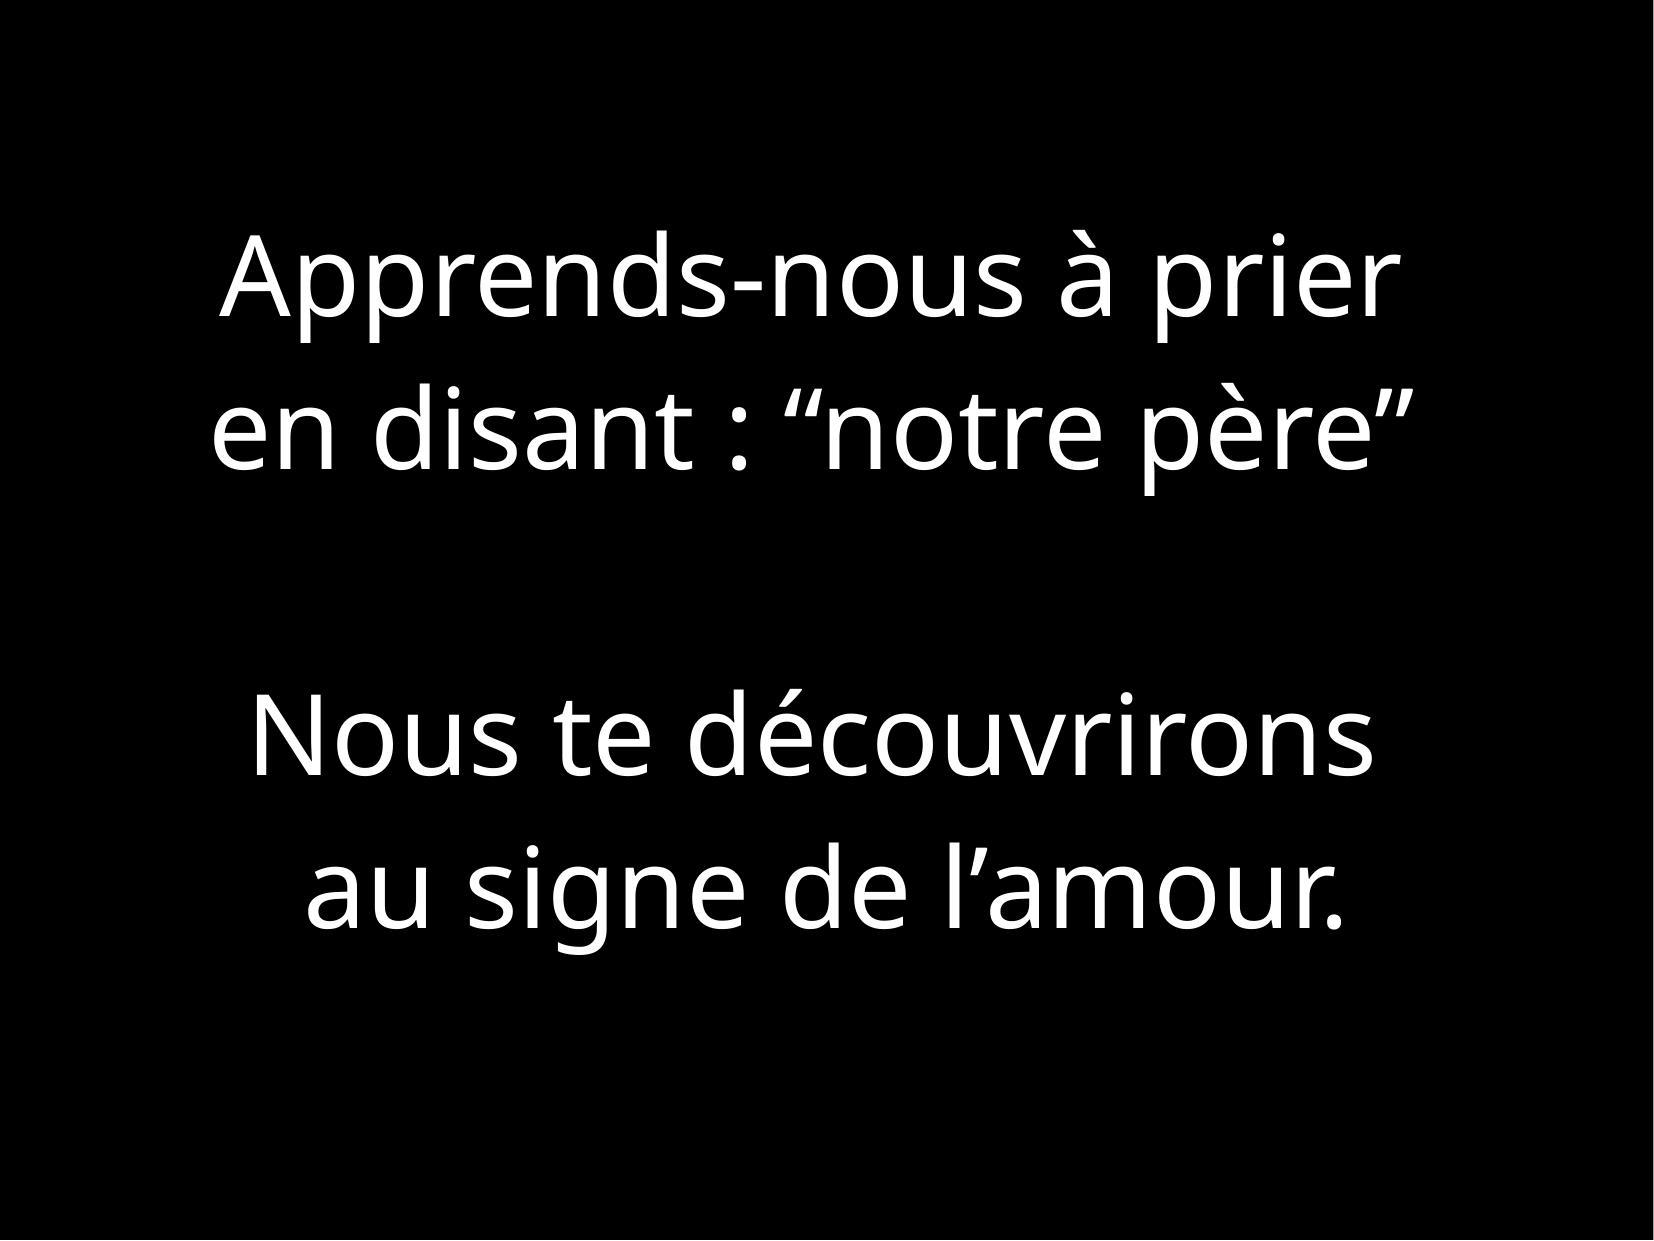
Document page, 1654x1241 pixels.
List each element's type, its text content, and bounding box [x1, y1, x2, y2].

subtitle Apprends-nous à prier en disant : “notre père” Nous te découvrirons au signe de l’amour. [82, 49, 1571, 1109]
